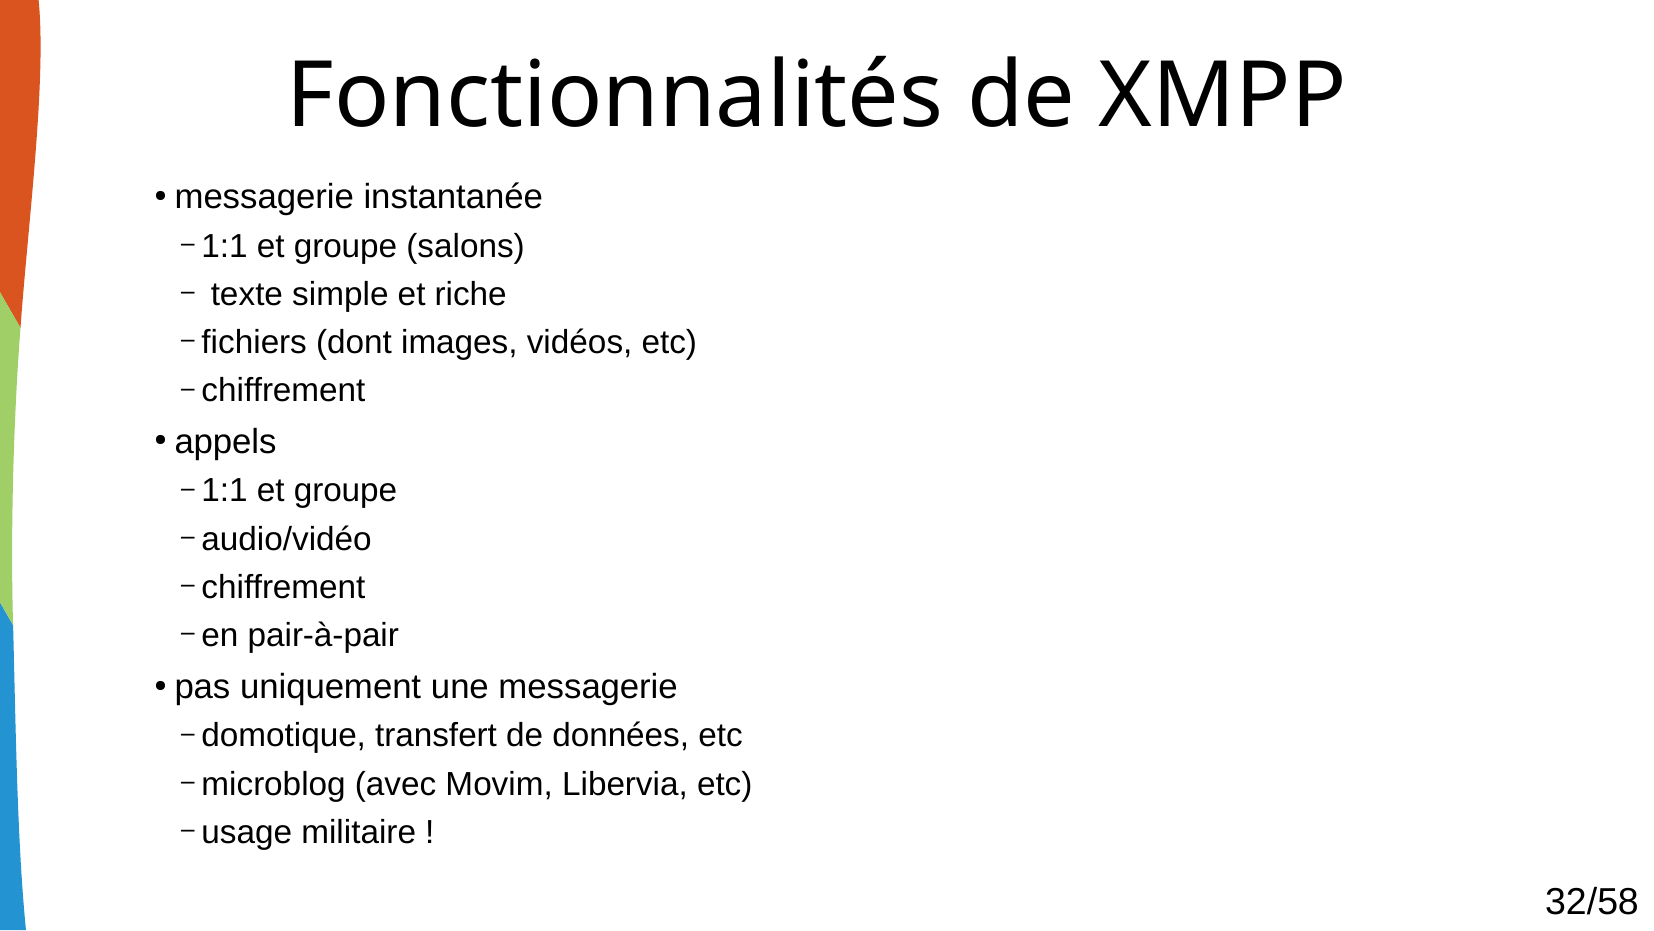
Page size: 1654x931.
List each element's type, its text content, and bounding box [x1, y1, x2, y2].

list messagerie instantanée 1:1 et groupe (salons) texte simple et riche fichiers (dont images, vidéos, etc) chiffrement appels 1:1 et groupe audio/vidéo chiffrement en pair-à-pair pas uniquement une messagerie domotique, transfert de données, etc microblog (avec Movim, Libervia, etc) usage militaire ! [147, 177, 1565, 857]
title Fonctionnalités de XMPP [104, 13, 1530, 170]
